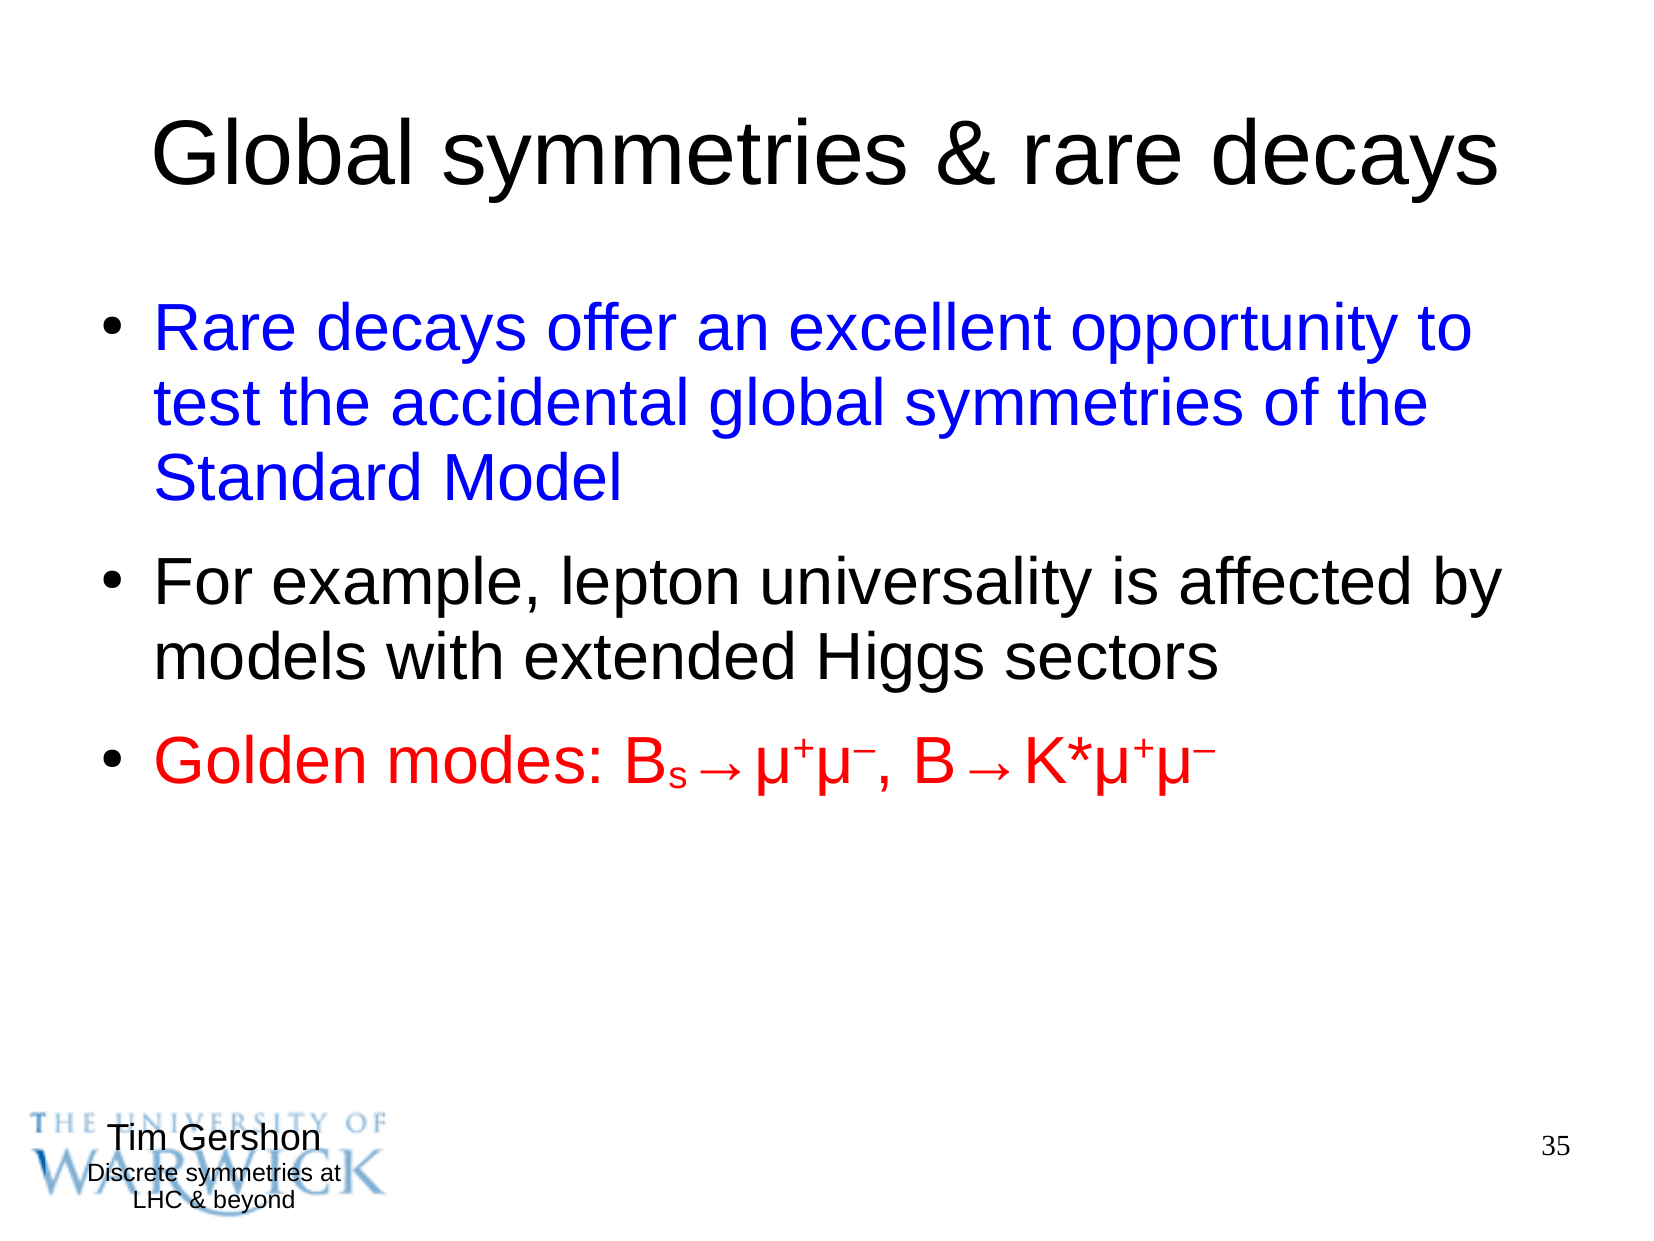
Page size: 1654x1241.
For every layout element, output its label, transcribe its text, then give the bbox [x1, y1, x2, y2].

text_box Tim Gershon Discrete symmetries at LHC & beyond [45, 1108, 383, 1222]
list Rare decays offer an excellent opportunity to test the accidental global symmetries of the Standard Model For example, lepton universality is affected by models with extended Higgs sectors Golden modes: Bs→μ+μ–, B→K*μ+μ– [82, 290, 1571, 1109]
picture [19, 1106, 406, 1232]
title Global symmetries & rare decays [82, 49, 1571, 257]
